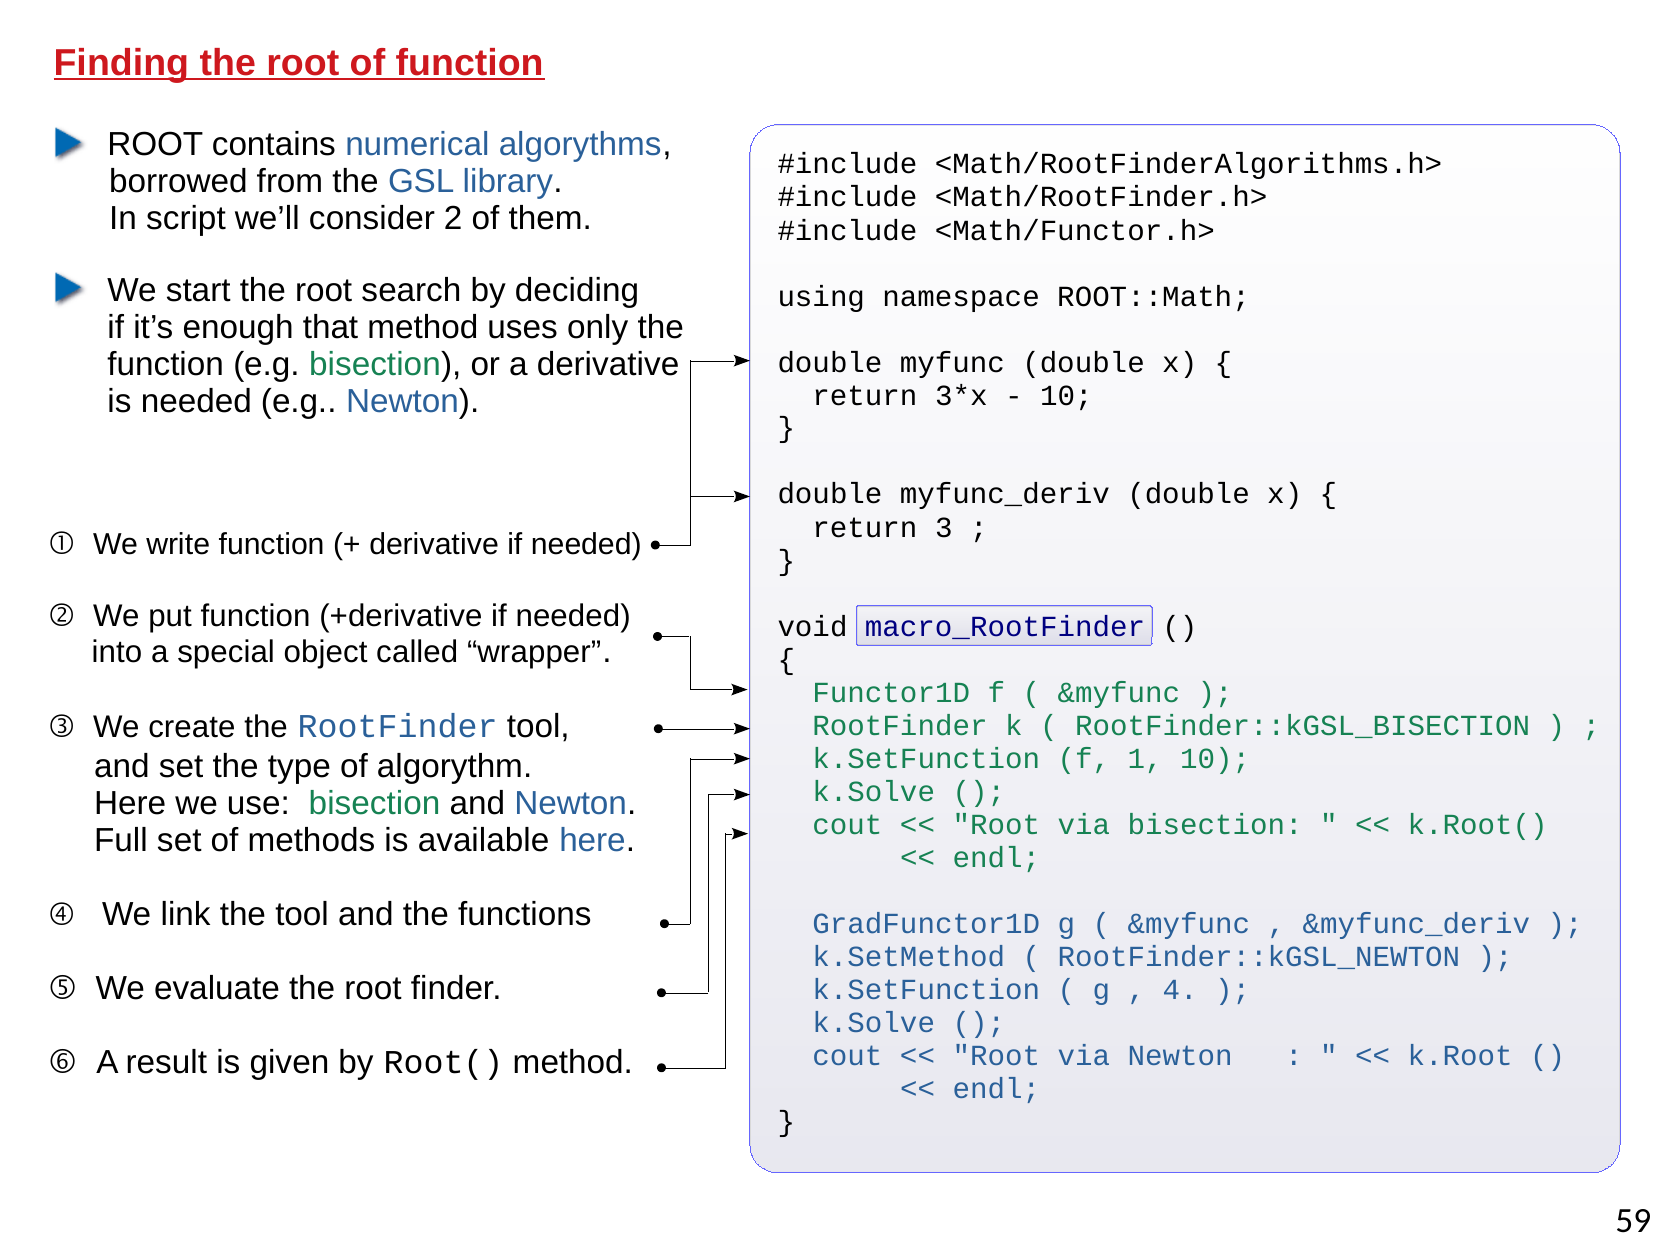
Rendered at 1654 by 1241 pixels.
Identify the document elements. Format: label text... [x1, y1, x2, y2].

text_box #include <Math/RootFinderAlgorithms.h> #include <Math/RootFinder.h> #include <Math/Functor.h> using namespace ROOT::Math; double myfunc (double x) { return 3*x - 10; } double myfunc_deriv (double x) { return 3 ; } void macro_RootFinder () { Functor1D f ( &myfunc ); RootFinder k ( RootFinder::kGSL_BISECTION ) ; k.SetFunction (f, 1, 10); k.Solve (); cout << "Root via bisection: " << k.Root() << endl; GradFunctor1D g ( &myfunc , &myfunc_deriv ); k.SetMethod ( RootFinder::kGSL_NEWTON ); k.SetFunction ( g , 4. ); k.Solve (); cout << "Root via Newton : " << k.Root () << endl; } [762, 142, 1621, 1148]
text_box  We write function (+ derivative if needed)  We put function (+derivative if needed) into a special object called “wrapper”.  We create the RootFinder tool, and set the type of algorythm. Here we use: bisection and Newton. Full set of methods is available here.  We link the tool and the functions ⑤ We evaluate the root finder. ⑥ A result is given by Root() method. [33, 518, 664, 1132]
text_box Finding the root of function ROOT contains numerical algorythms, borrowed from the GSL library. In script we’ll consider 2 of them. We start the root search by deciding if it’s enough that method uses only the function (e.g. bisection), or a derivative is needed (e.g.. Newton). [38, 34, 706, 428]
text_box [749, 124, 1620, 1173]
